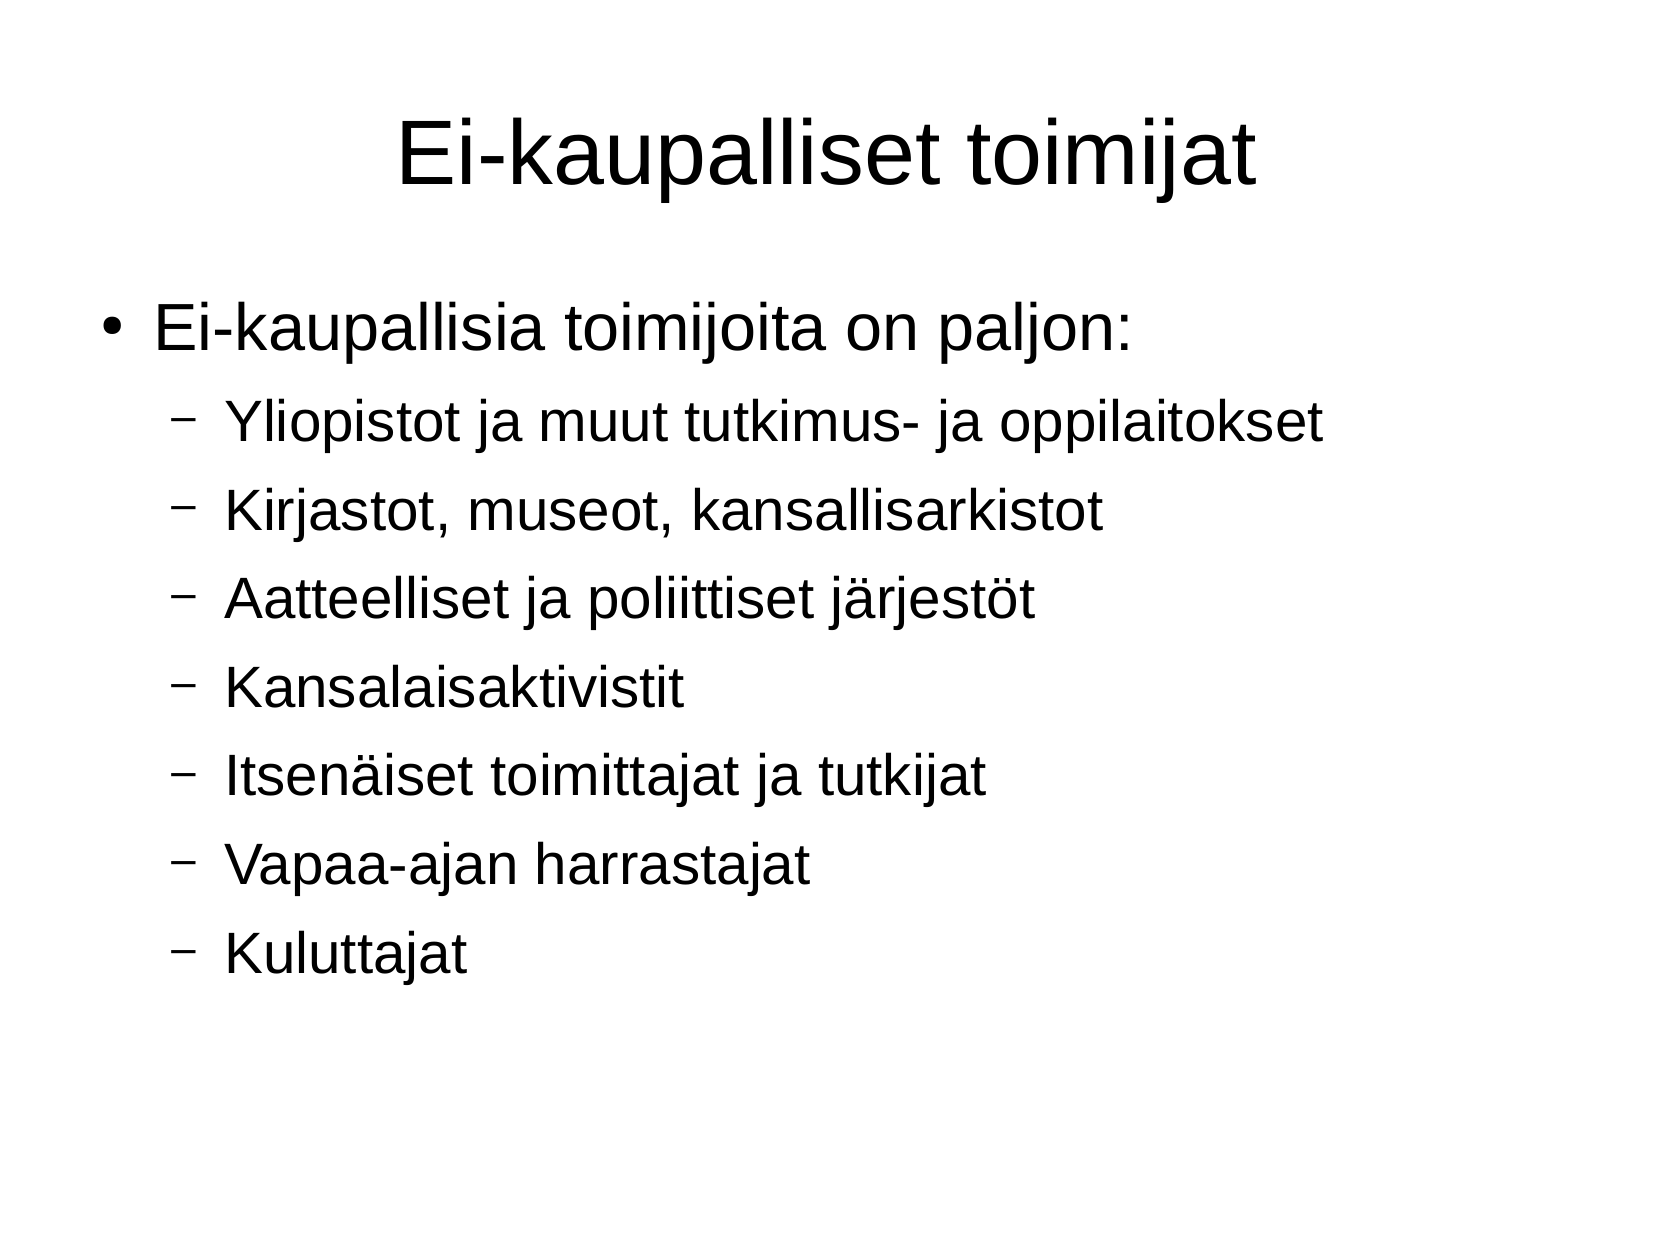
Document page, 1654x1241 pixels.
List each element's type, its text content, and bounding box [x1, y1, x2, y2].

list Ei-kaupallisia toimijoita on paljon: Yliopistot ja muut tutkimus- ja oppilaitokset Kirjastot, museot, kansallisarkistot Aatteelliset ja poliittiset järjestöt Kansalaisaktivistit Itsenäiset toimittajat ja tutkijat Vapaa-ajan harrastajat Kuluttajat [82, 290, 1571, 1010]
title Ei-kaupalliset toimijat [82, 49, 1571, 257]
